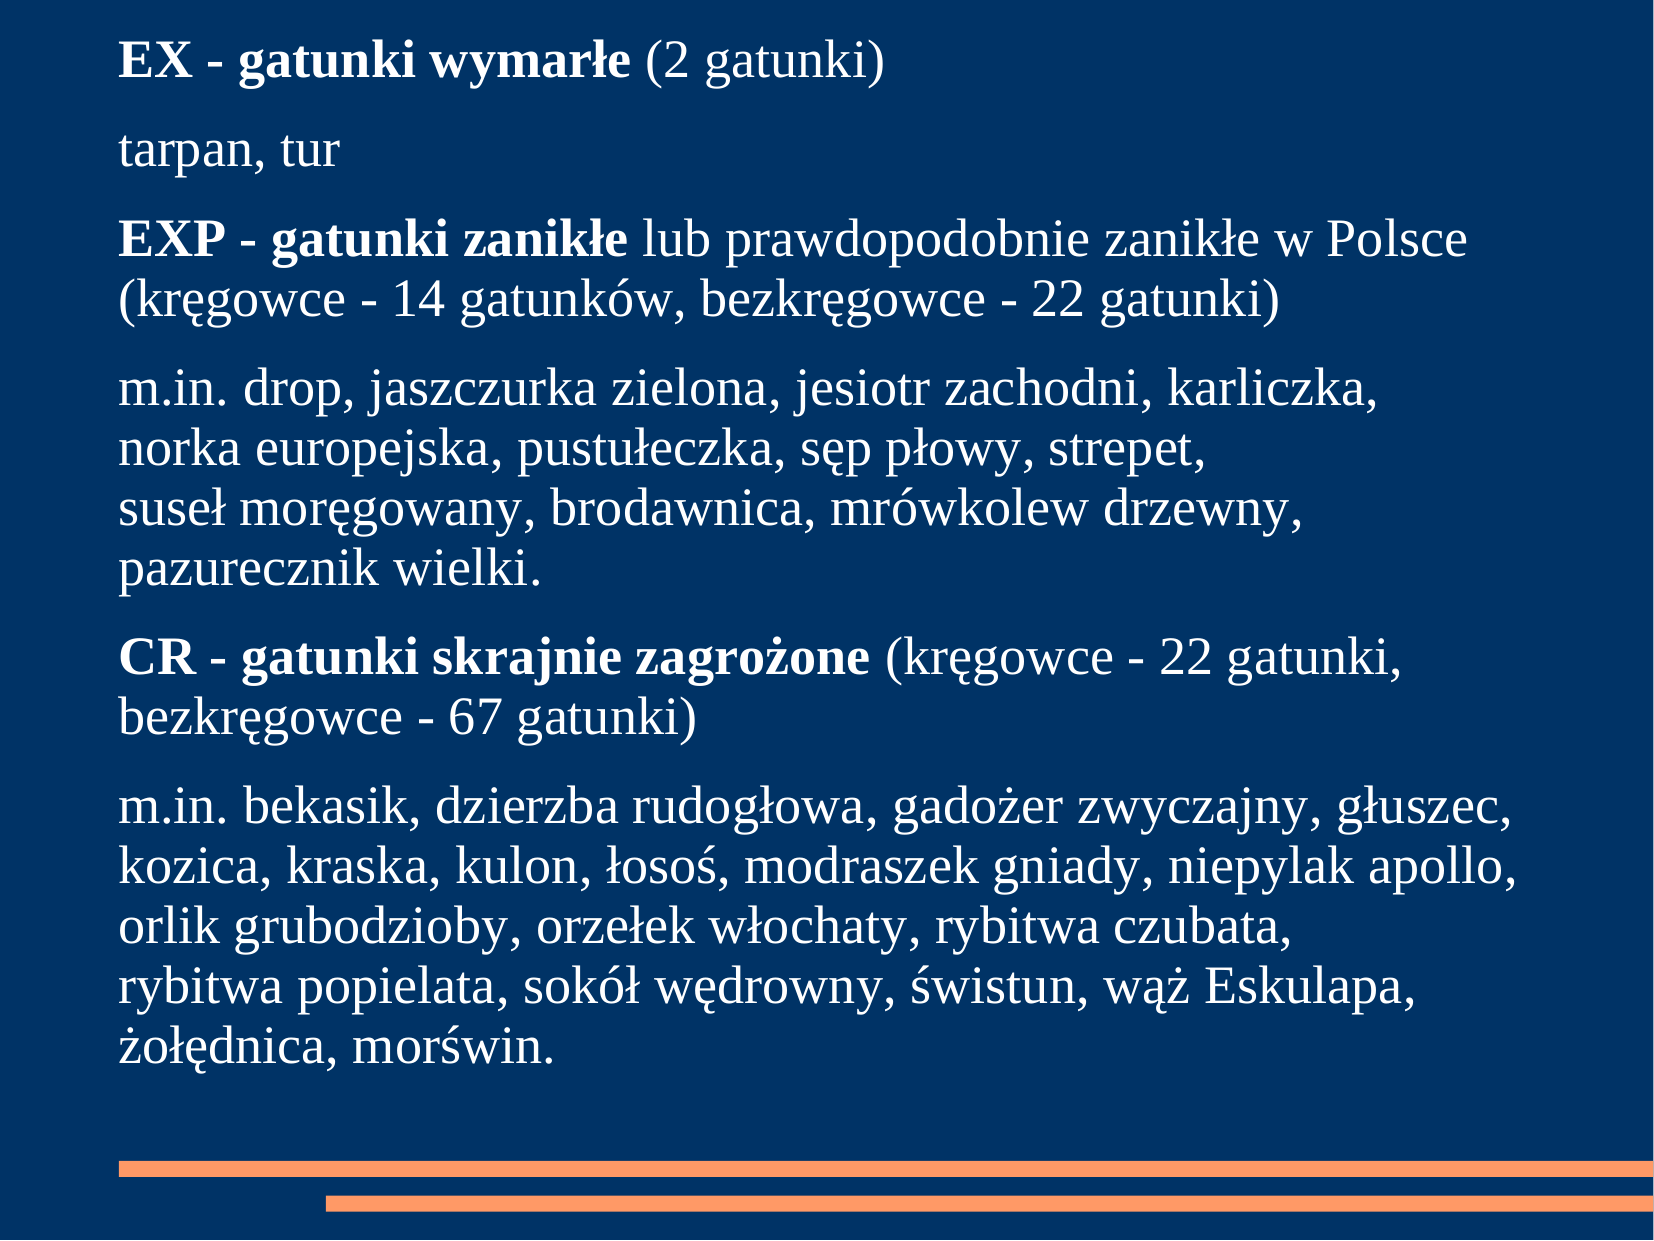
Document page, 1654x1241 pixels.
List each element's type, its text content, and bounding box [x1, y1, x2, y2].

list EX - gatunki wymarłe (2 gatunki) tarpan, tur EXP - gatunki zanikłe lub prawdopodobnie zanikłe w Polsce (kręgowce - 14 gatunków, bezkręgowce - 22 gatunki) m.in. drop, jaszczurka zielona, jesiotr zachodni, karliczka, norka europejska, pustułeczka, sęp płowy, strepet, suseł moręgowany, brodawnica, mrówkolew drzewny, pazurecznik wielki. CR - gatunki skrajnie zagrożone (kręgowce - 22 gatunki, bezkręgowce - 67 gatunki) m.in. bekasik, dzierzba rudogłowa, gadożer zwyczajny, głuszec, kozica, kraska, kulon, łosoś, modraszek gniady, niepylak apollo, orlik grubodzioby, orzełek włochaty, rybitwa czubata, rybitwa popielata, sokół wędrowny, świstun, wąż Eskulapa, żołędnica, morświn. [118, 29, 1558, 1093]
